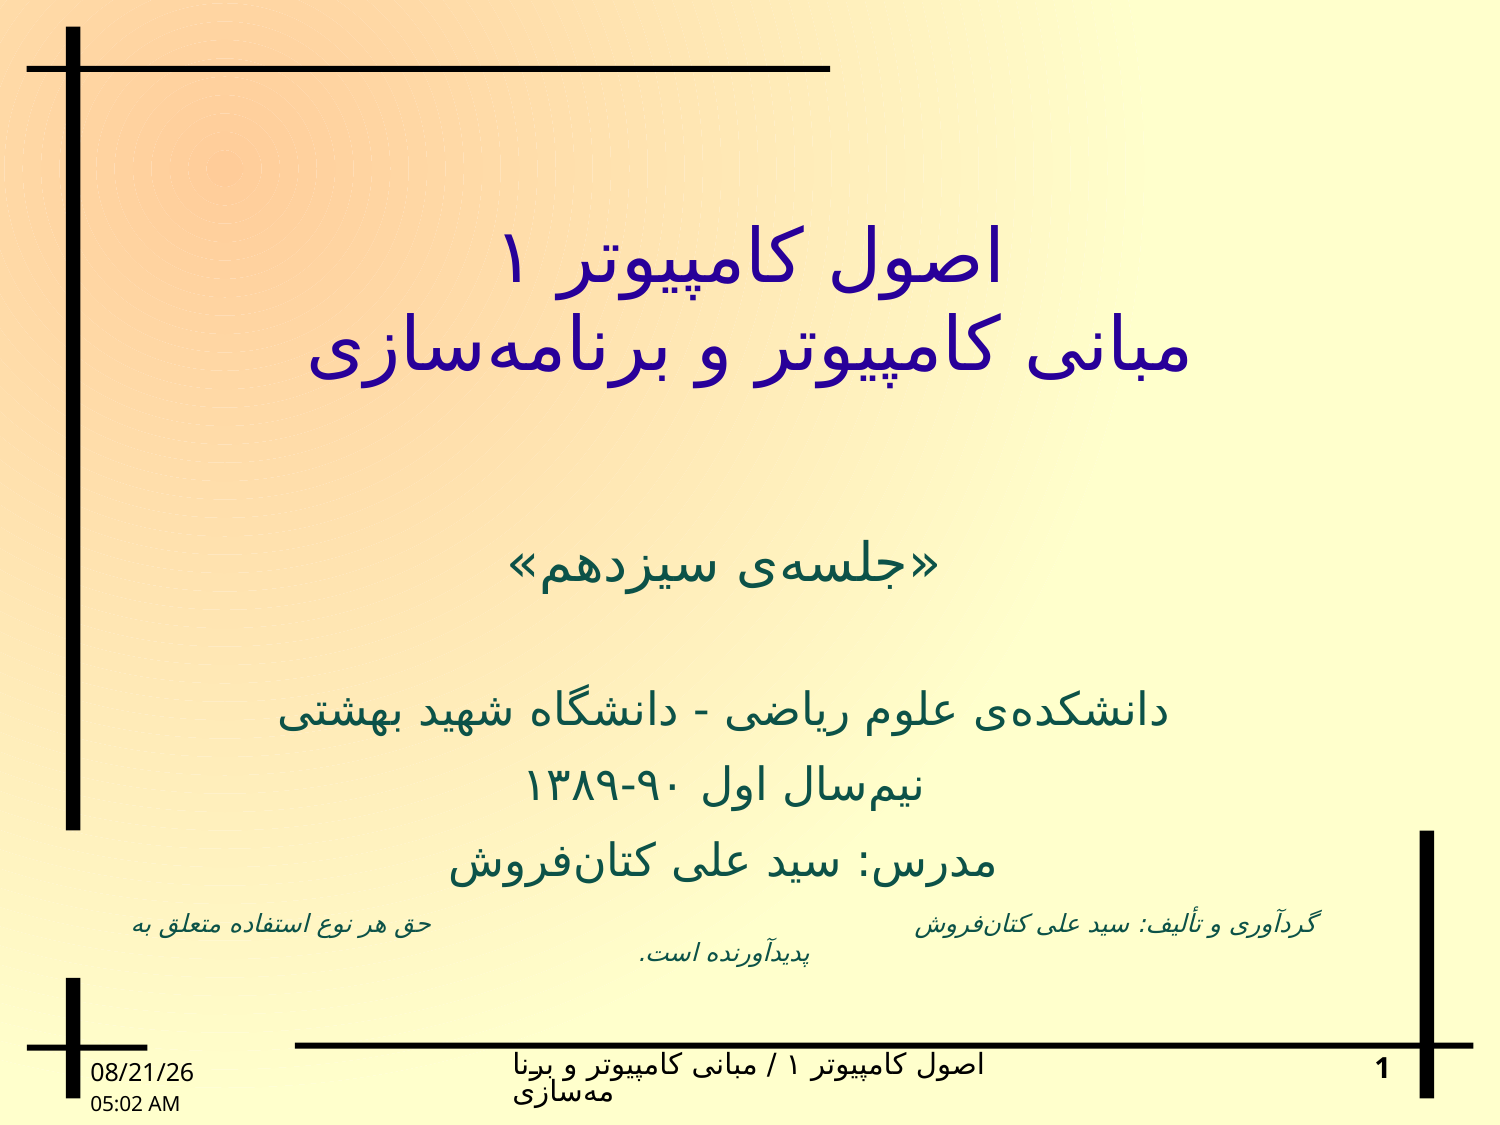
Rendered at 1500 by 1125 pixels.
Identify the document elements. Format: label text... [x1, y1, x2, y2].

title اصول کامپیوتر ۱ مبانی کامپیوتر و برنامه‌سازی [109, 177, 1391, 424]
list «جلسه‌ی سیزدهم» دانشکده‌ی علوم ریاضی - دانشگاه شهید بهشتی نیم‌سال اول ۹۰-۱۳۸۹ مدرس: سید علی کتان‌فروش گردآوری و تألیف: سید علی کتان‌فروش حق هر نوع استفاده متعلق به پدیدآورنده است. [89, 530, 1411, 1041]
